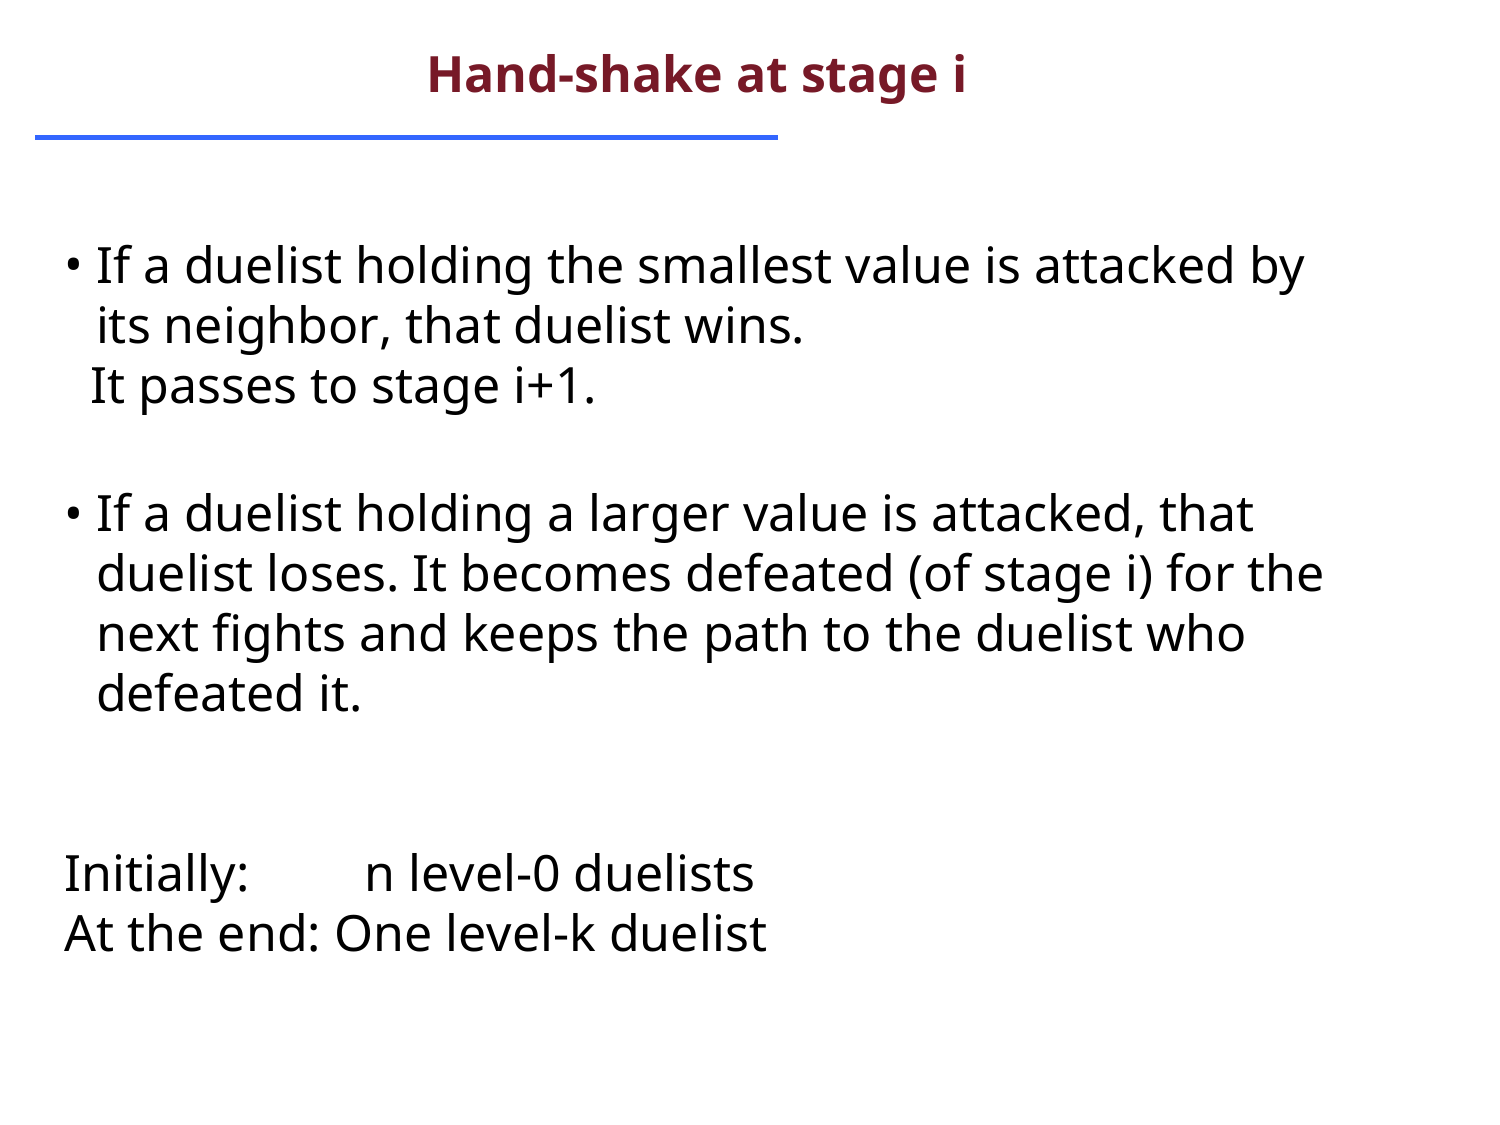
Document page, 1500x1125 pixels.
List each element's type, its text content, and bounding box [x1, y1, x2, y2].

text_box Hand-shake at stage i [35, 35, 1359, 111]
text_box If a duelist holding the smallest value is attacked by its neighbor, that duelist wins. It passes to stage i+1. If a duelist holding a larger value is attacked, that duelist loses. It becomes defeated (of stage i) for the next fights and keeps the path to the duelist who defeated it. Initially: n level-0 duelists At the end: One level-k duelist [49, 97, 1384, 970]
